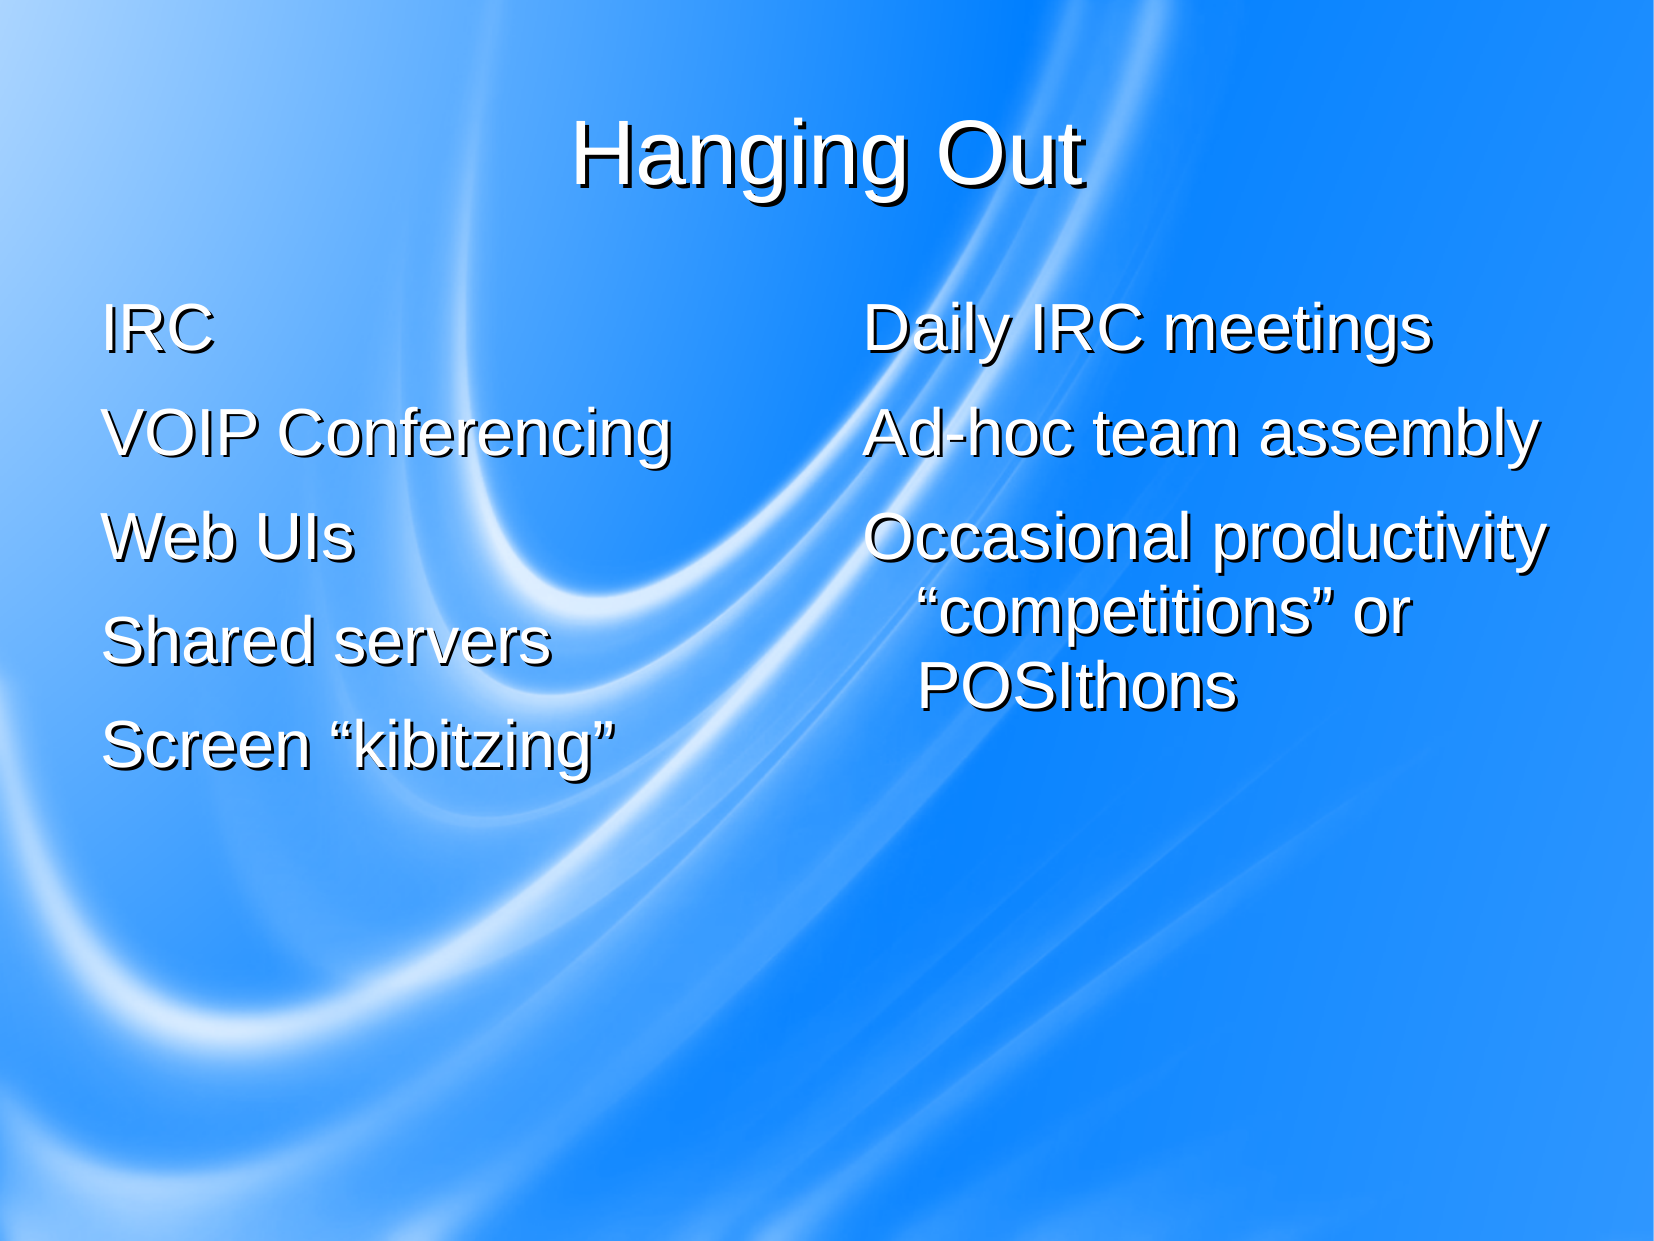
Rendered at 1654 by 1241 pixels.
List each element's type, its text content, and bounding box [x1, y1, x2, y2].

picture [0, 0, 1654, 1241]
list Daily IRC meetings Ad-hoc team assembly Occasional productivity “competitions” or POSIthons [845, 290, 1572, 1094]
list IRC VOIP Conferencing Web UIs Shared servers Screen “kibitzing” [82, 290, 809, 1109]
title Hanging Out [82, 49, 1571, 257]
